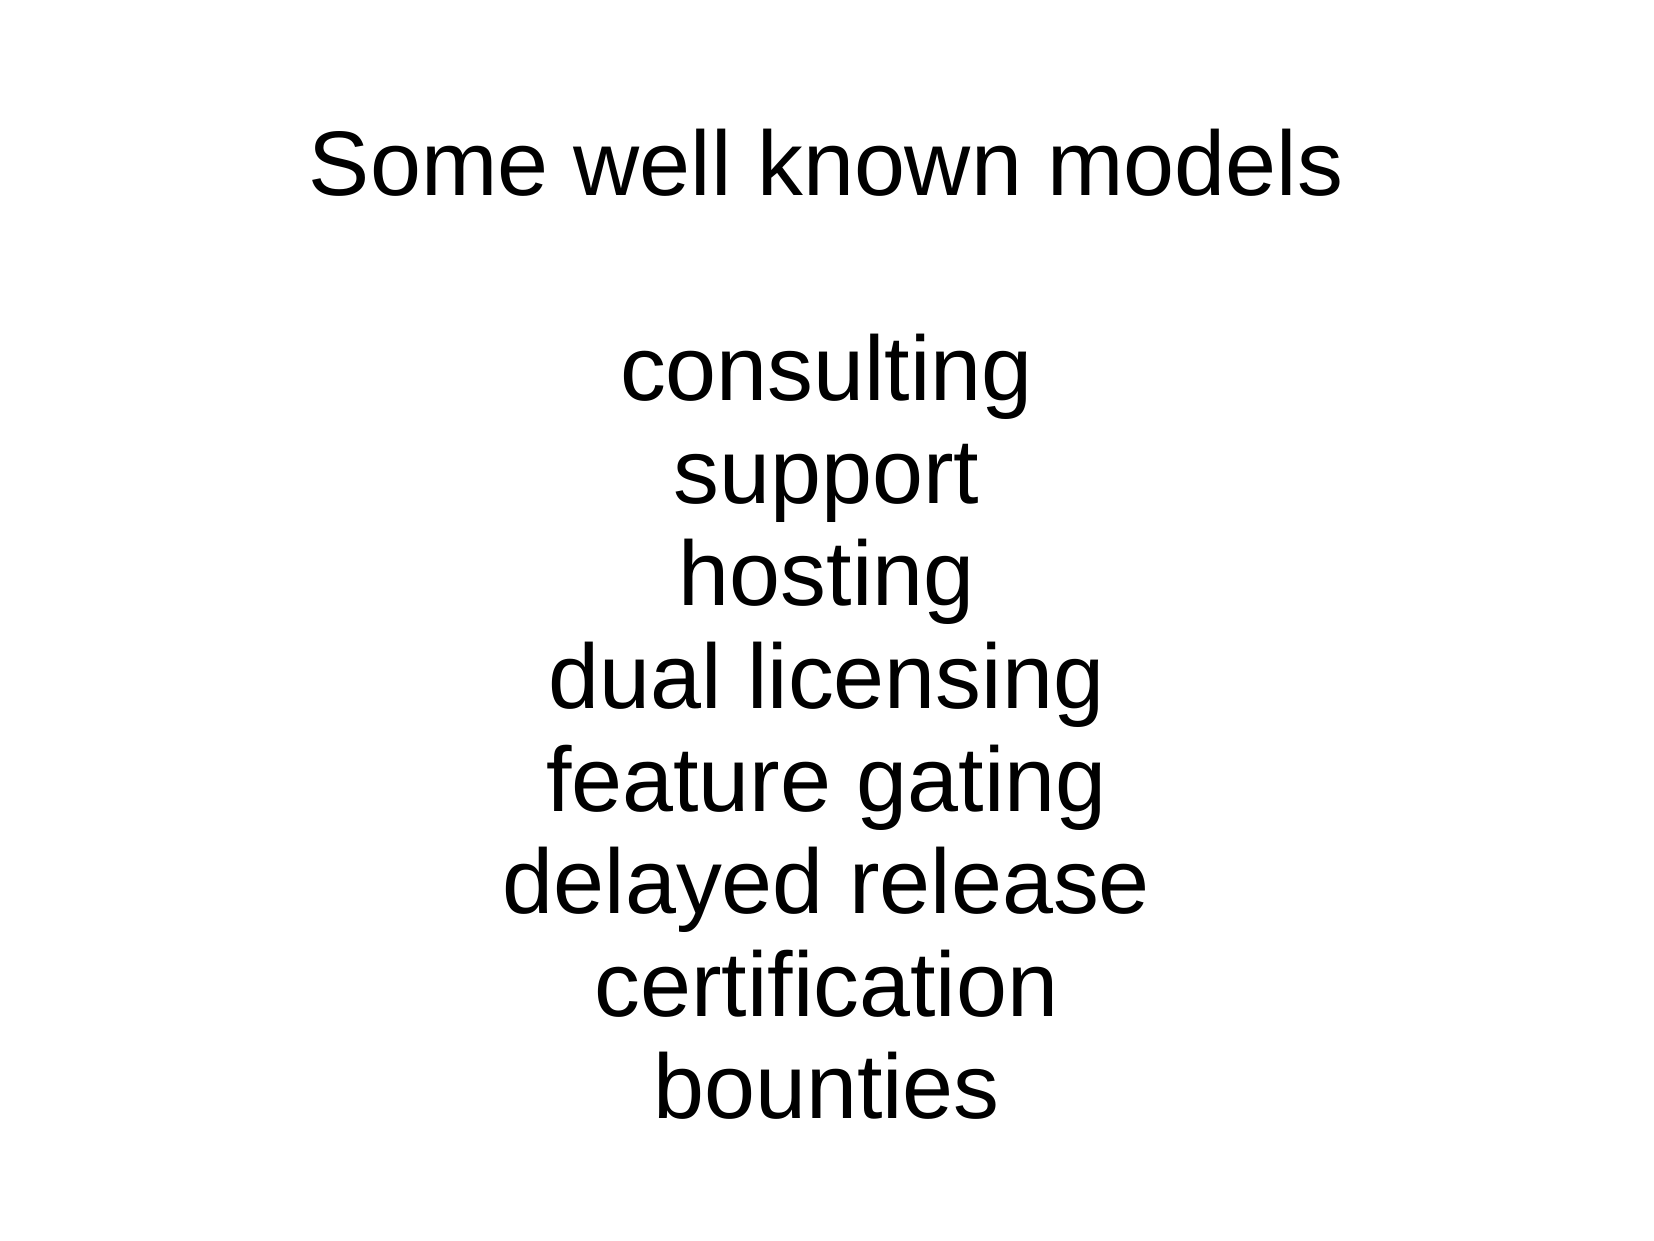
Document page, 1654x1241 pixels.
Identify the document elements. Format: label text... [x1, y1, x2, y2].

title Some well known models consulting support hosting dual licensing feature gating delayed release certification bounties [82, 112, 1571, 1139]
